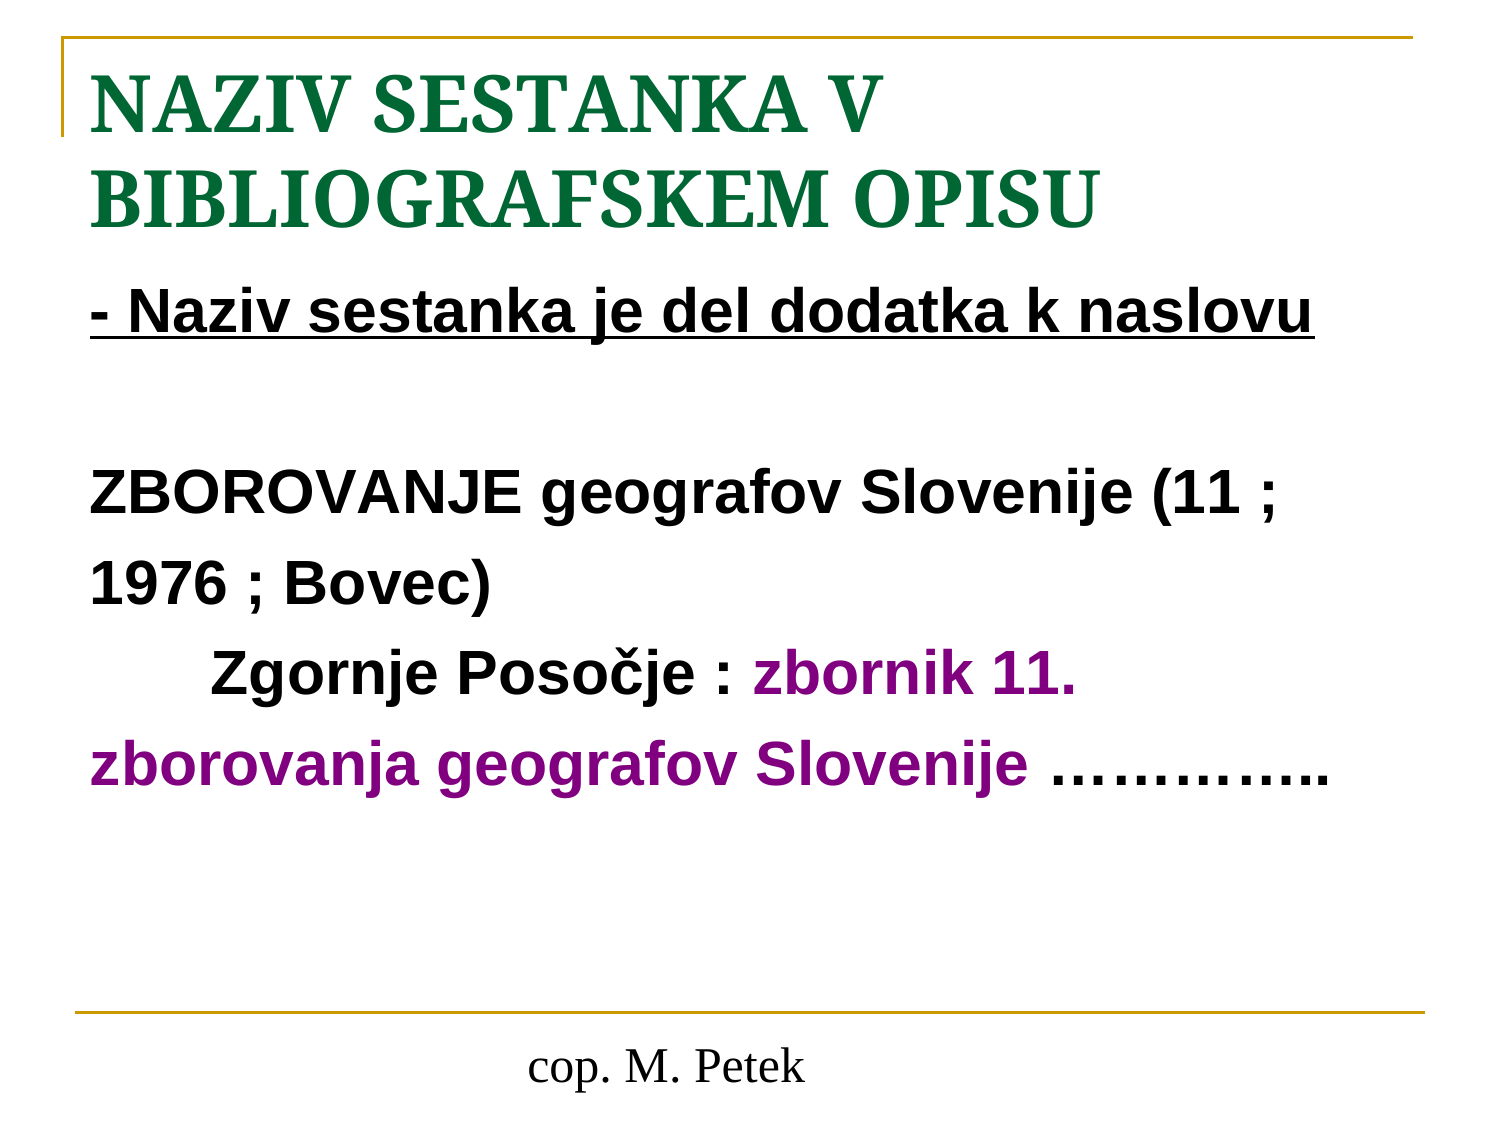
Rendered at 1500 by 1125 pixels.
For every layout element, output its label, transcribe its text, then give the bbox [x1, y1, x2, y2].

title NAZIV SESTANKA V BIBLIOGRAFSKEM OPISU [75, 45, 1426, 252]
list - Naziv sestanka je del dodatka k naslovu ZBOROVANJE geografov Slovenije (11 ; 1976 ; Bovec) Zgornje Posočje : zbornik 11. zborovanja geografov Slovenije ………….. [75, 262, 1426, 1006]
